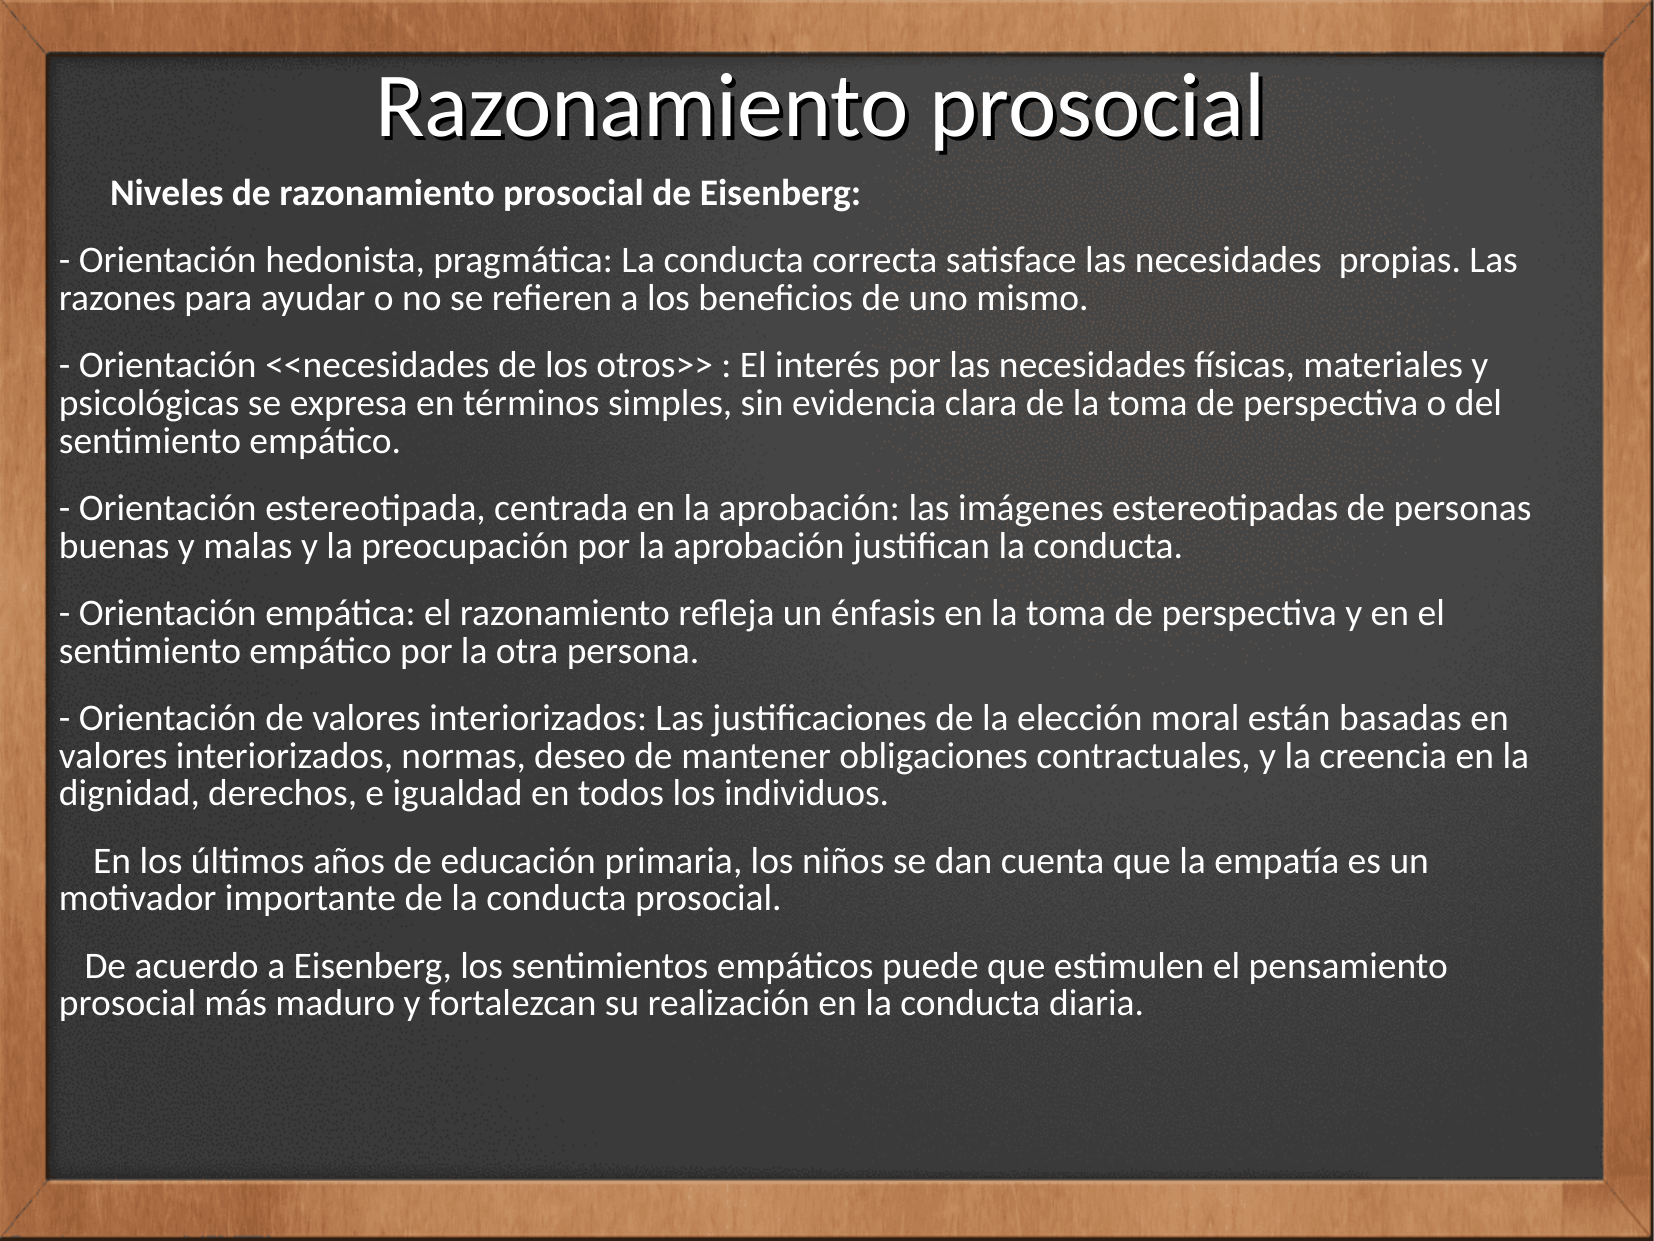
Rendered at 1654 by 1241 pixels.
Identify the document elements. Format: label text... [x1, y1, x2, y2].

list Niveles de razonamiento prosocial de Eisenberg: - Orientación hedonista, pragmática: La conducta correcta satisface las necesidades propias. Las razones para ayudar o no se refieren a los beneficios de uno mismo. - Orientación <<necesidades de los otros>> : El interés por las necesidades físicas, materiales y psicológicas se expresa en términos simples, sin evidencia clara de la toma de perspectiva o del sentimiento empático. - Orientación estereotipada, centrada en la aprobación: las imágenes estereotipadas de personas buenas y malas y la preocupación por la aprobación justifican la conducta. - Orientación empática: el razonamiento refleja un énfasis en la toma de perspectiva y en el sentimiento empático por la otra persona. - Orientación de valores interiorizados: Las justificaciones de la elección moral están basadas en valores interiorizados, normas, deseo de mantener obligaciones contractuales, y la creencia en la dignidad, derechos, e igualdad en todos los individuos. En los últimos años de educación primaria, los niños se dan cuenta que la empatía es un motivador importante de la conducta prosocial. De acuerdo a Eisenberg, los sentimientos empáticos puede que estimulen el pensamiento prosocial más maduro y fortalezcan su realización en la conducta diaria. [59, 177, 1548, 1162]
picture [0, 0, 1654, 1241]
title Razonamiento prosocial [76, 29, 1565, 198]
